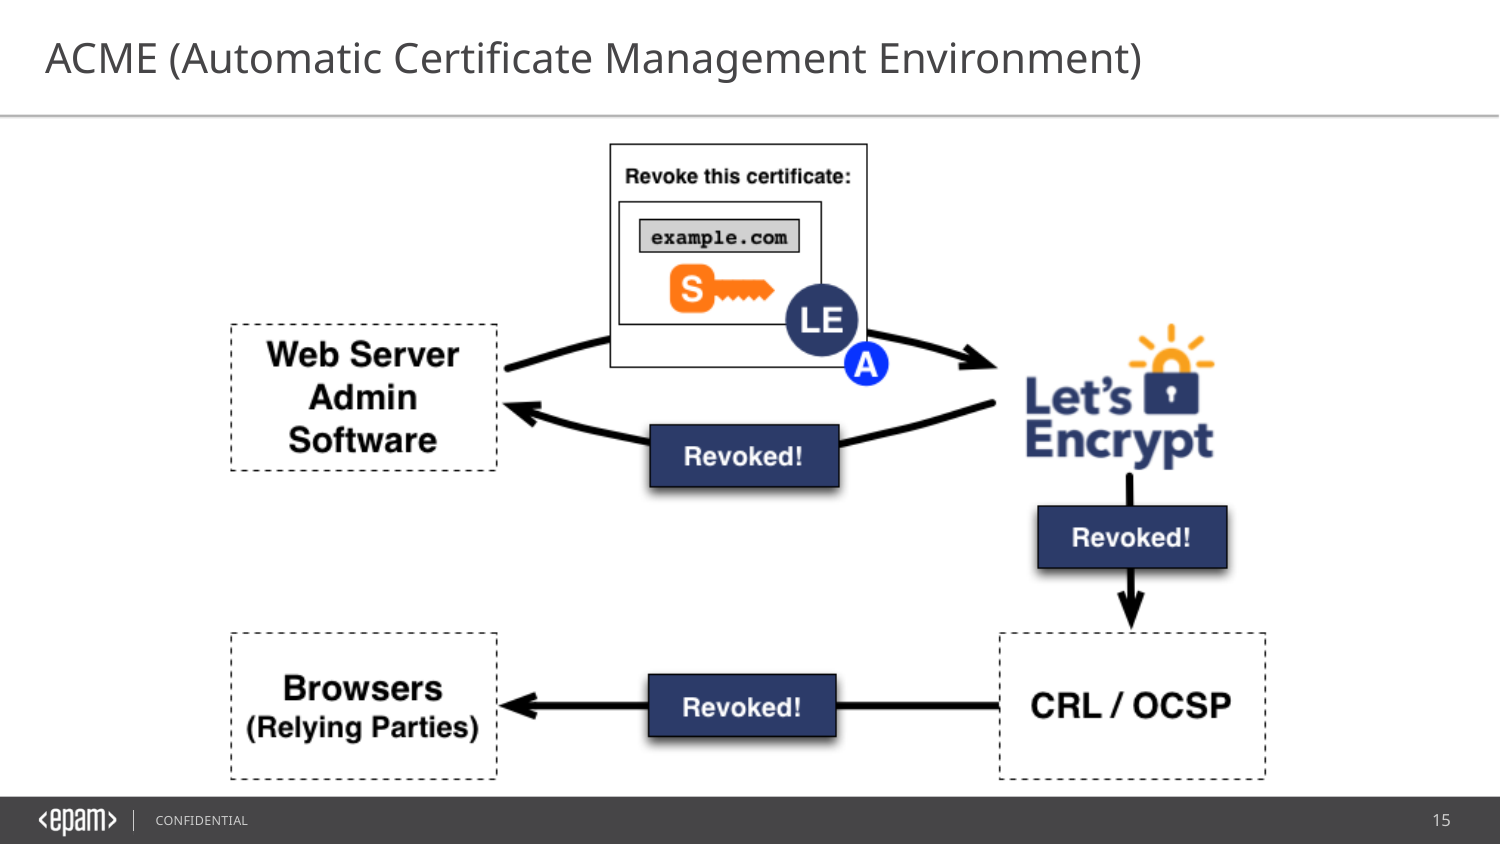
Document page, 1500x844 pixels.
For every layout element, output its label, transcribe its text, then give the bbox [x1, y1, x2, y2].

list ACME (Automatic Certificate Management Environment) [0, 0, 1500, 115]
picture [38, 808, 117, 837]
picture [213, 126, 1281, 795]
